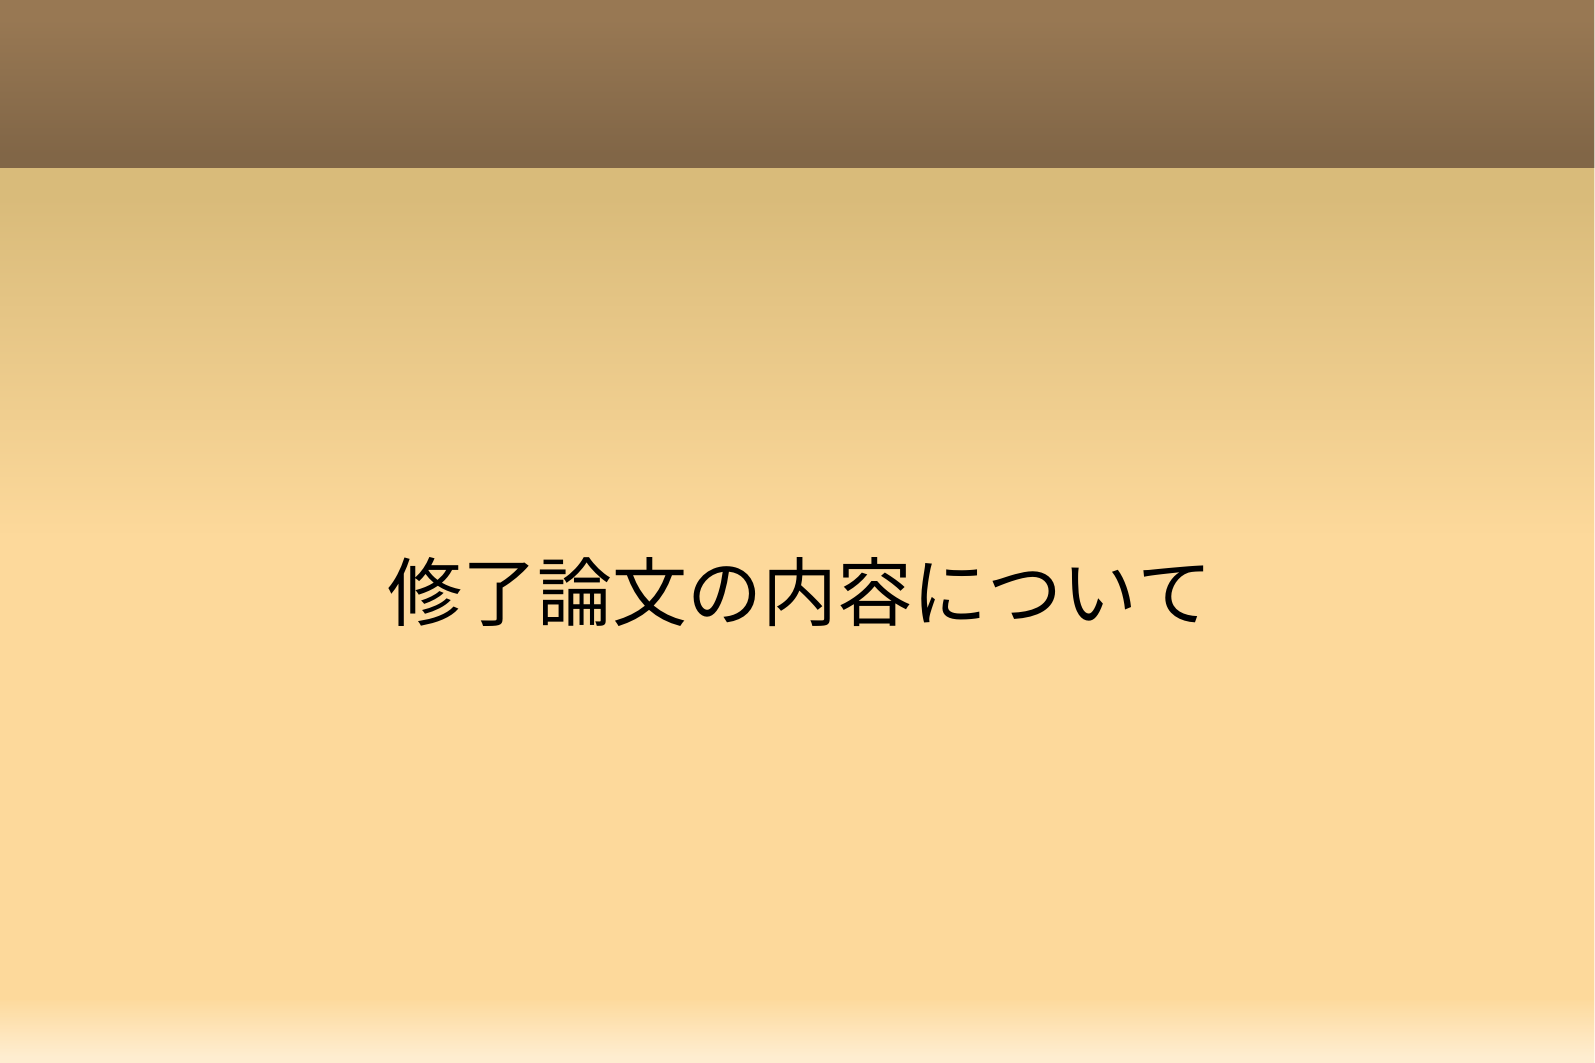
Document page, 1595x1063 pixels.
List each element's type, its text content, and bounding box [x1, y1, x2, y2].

picture [0, 0, 1595, 1063]
subtitle 修了論文の内容について [82, 243, 1518, 945]
